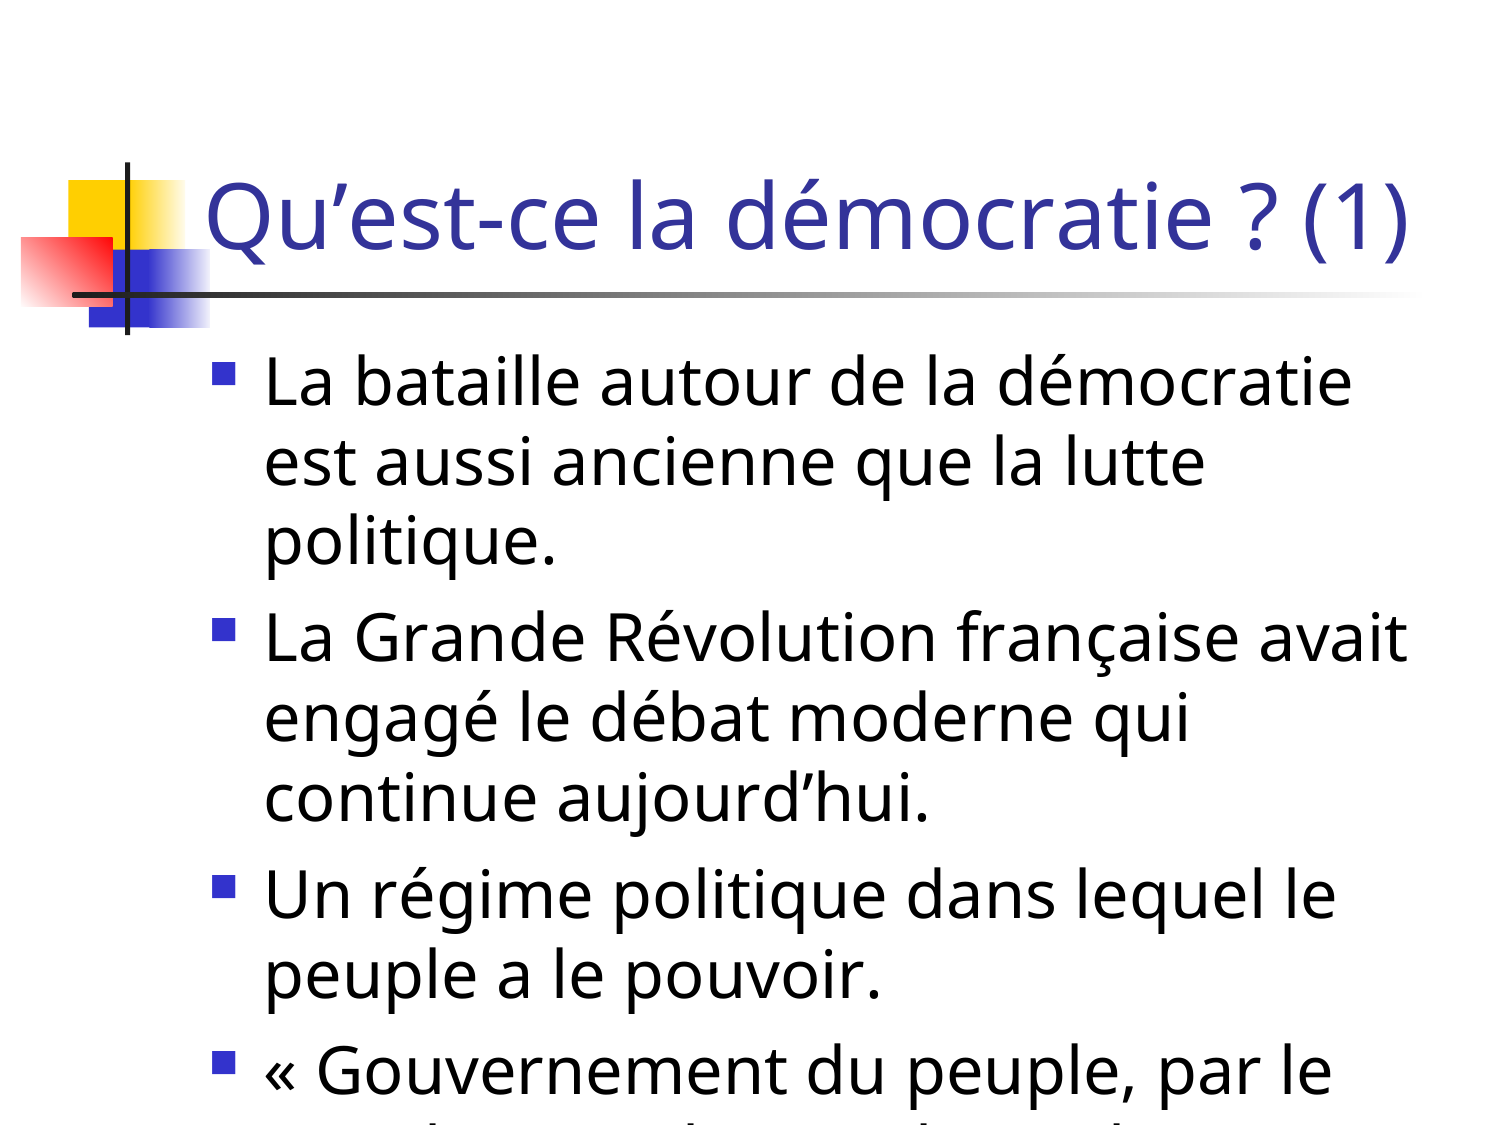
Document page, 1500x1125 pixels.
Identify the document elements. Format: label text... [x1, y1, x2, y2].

text_box La bataille autour de la démocratie est aussi ancienne que la lutte politique. La Grande Révolution française avait engagé le débat moderne qui continue aujourd’hui. Un régime politique dans lequel le peuple a le pouvoir. « Gouvernement du peuple, par le peuple, pour le peuple » selon Lincoln. [193, 331, 1470, 1007]
text_box Qu’est-ce la démocratie ? (1) [188, 35, 1468, 276]
